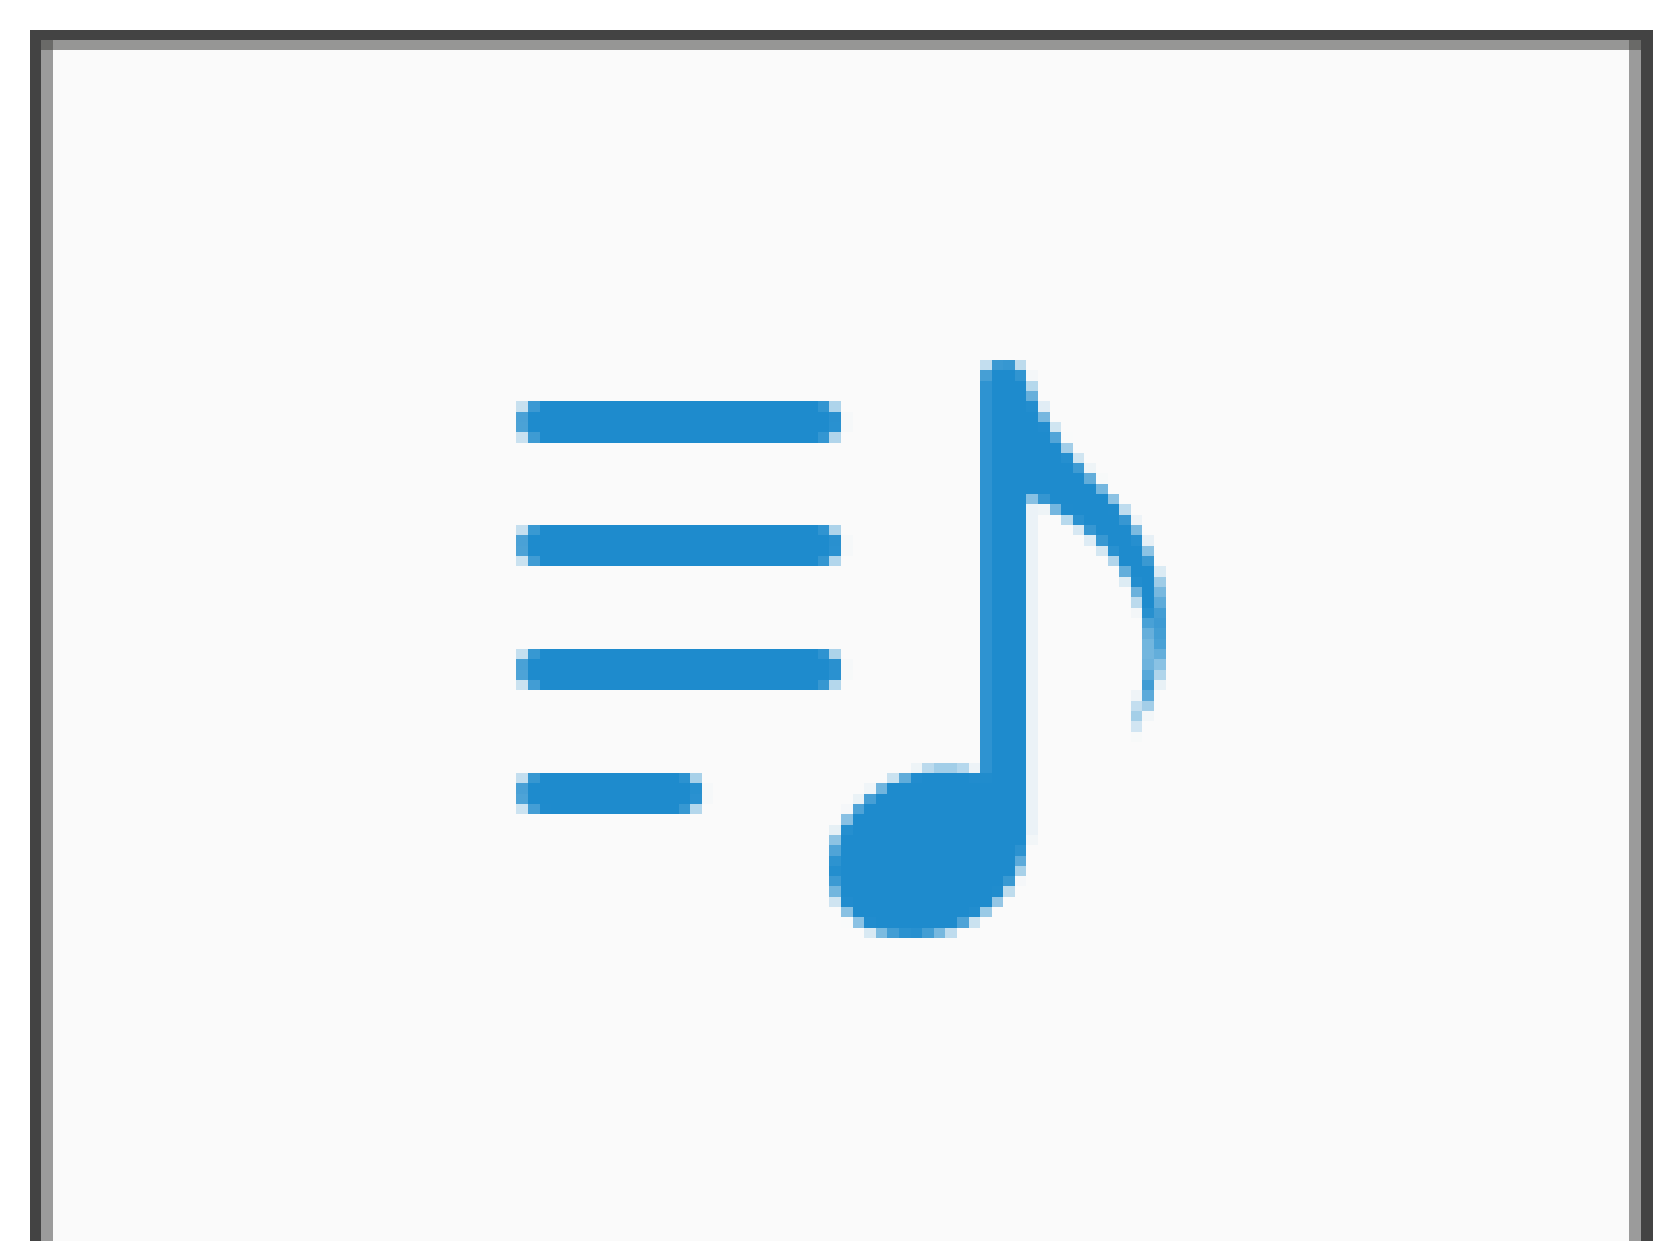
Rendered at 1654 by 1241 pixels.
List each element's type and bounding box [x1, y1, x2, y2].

text_box [29, 29, 1654, 1241]
